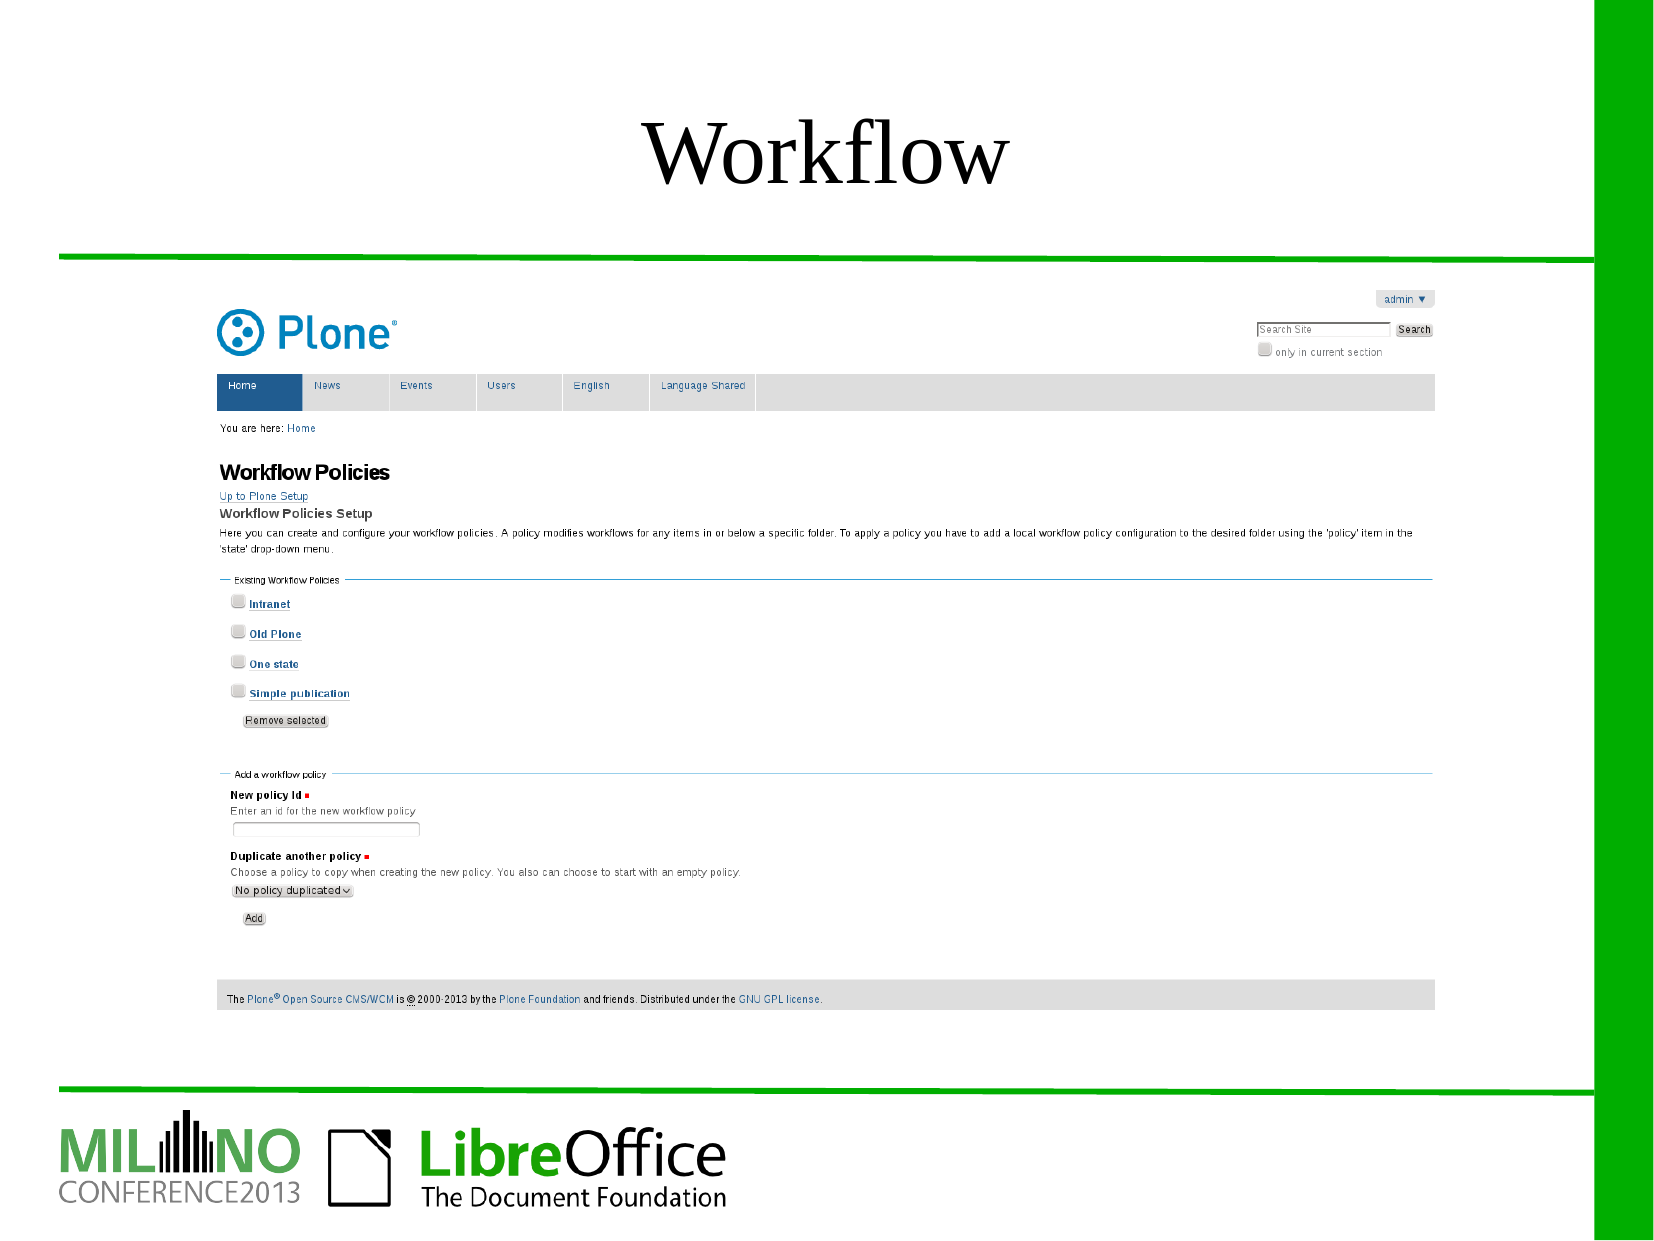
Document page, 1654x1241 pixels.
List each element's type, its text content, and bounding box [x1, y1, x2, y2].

title Workflow [82, 49, 1571, 257]
picture [59, 1092, 756, 1241]
picture [210, 290, 1443, 1010]
